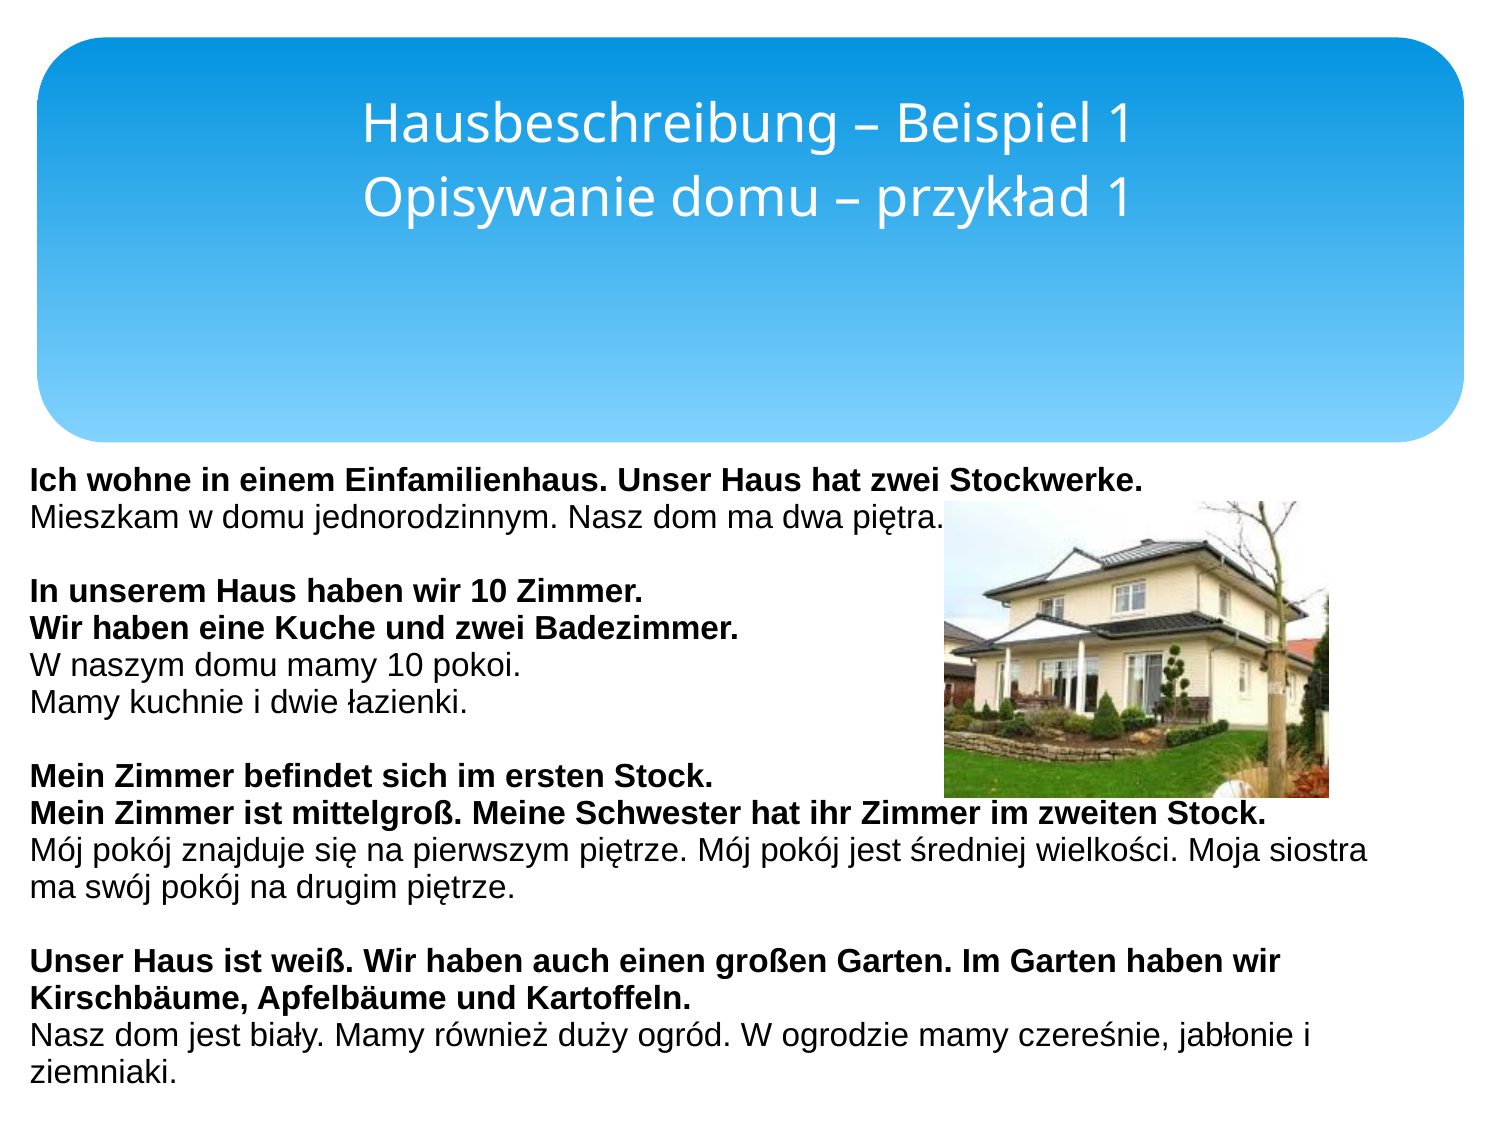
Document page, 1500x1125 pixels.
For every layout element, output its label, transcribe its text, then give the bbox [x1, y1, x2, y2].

title Hausbeschreibung – Beispiel 1 Opisywanie domu – przykład 1 [75, 62, 1425, 254]
subtitle Ich wohne in einem Einfamilienhaus. Unser Haus hat zwei Stockwerke. Mieszkam w domu jednorodzinnym. Nasz dom ma dwa piętra. In unserem Haus haben wir 10 Zimmer. Wir haben eine Kuche und zwei Badezimmer. W naszym domu mamy 10 pokoi. Mamy kuchnie i dwie łazienki. Mein Zimmer befindet sich im ersten Stock. Mein Zimmer ist mittelgroß. Meine Schwester hat ihr Zimmer im zweiten Stock. Mój pokój znajduje się na pierwszym piętrze. Mój pokój jest średniej wielkości. Moja siostra ma swój pokój na drugim piętrze. Unser Haus ist weiß. Wir haben auch einen großen Garten. Im Garten haben wir Kirschbäume, Apfelbäume und Kartoffeln. Nasz dom jest biały. Mamy również duży ogród. W ogrodzie mamy czereśnie, jabłonie i ziemniaki. [29, 455, 1418, 1125]
picture [944, 501, 1329, 798]
